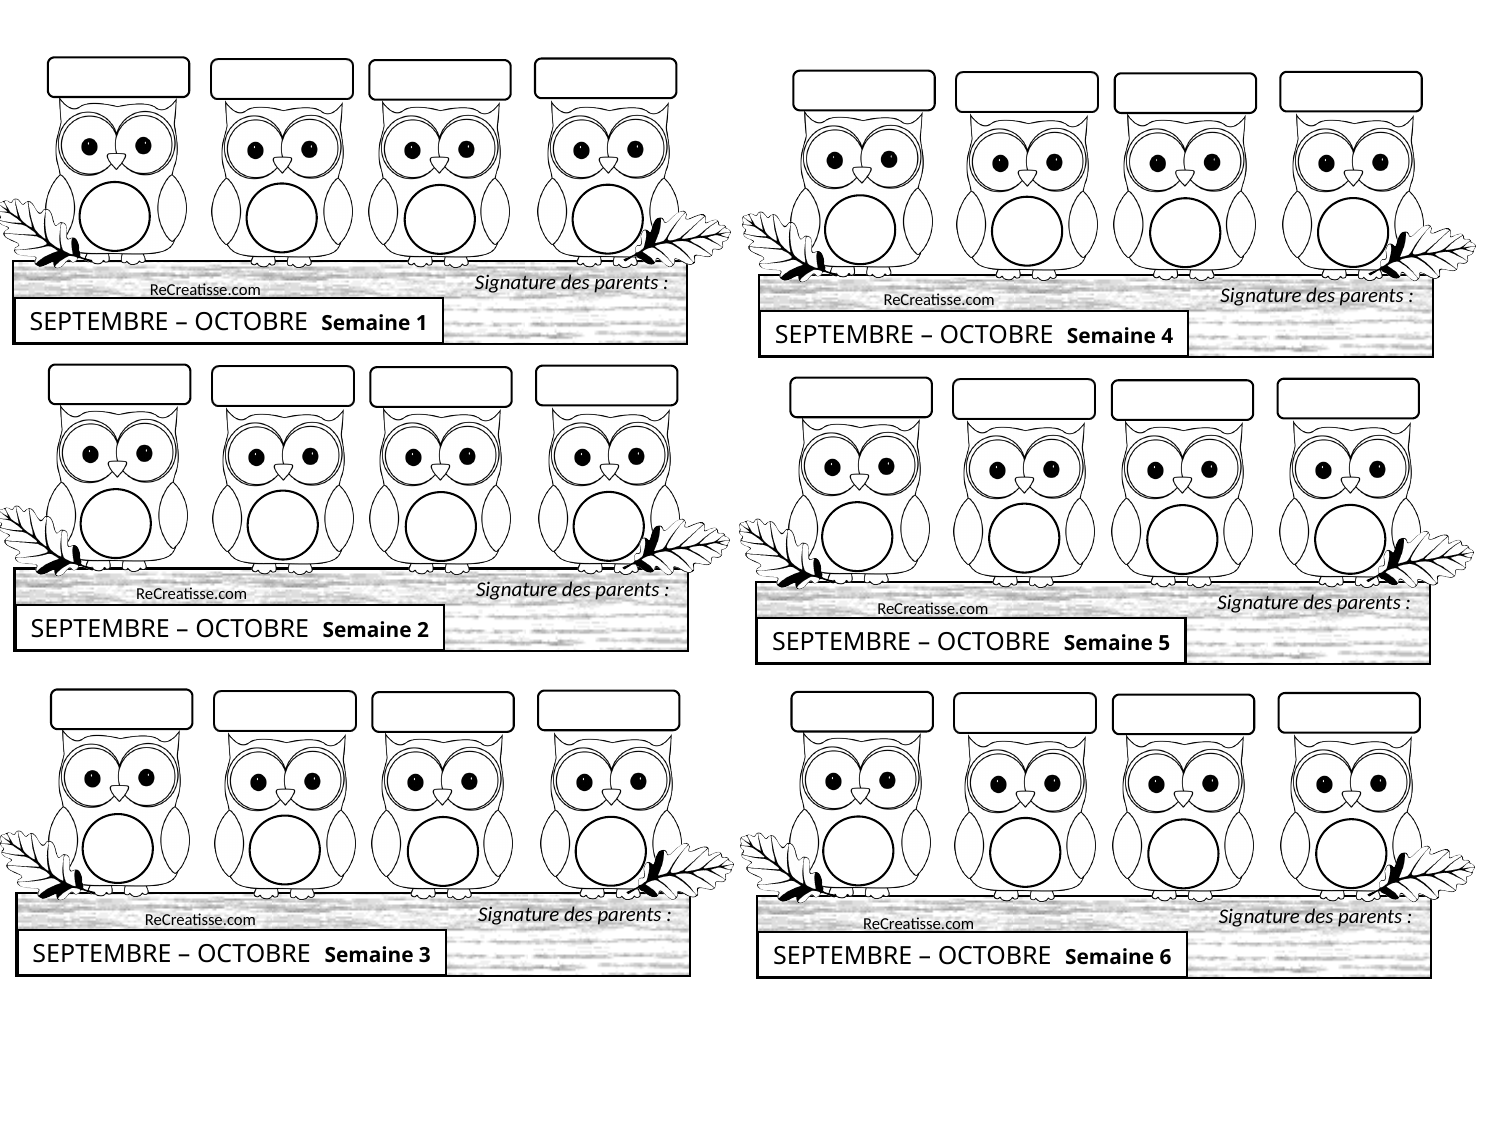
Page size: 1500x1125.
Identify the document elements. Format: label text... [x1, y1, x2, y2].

picture [0, 729, 190, 904]
text_box [1318, 198, 1389, 267]
text_box [534, 58, 677, 99]
text_box [1278, 693, 1420, 733]
picture [540, 731, 931, 939]
text_box Signature des parents : [461, 568, 661, 608]
text_box [405, 492, 476, 561]
text_box [536, 365, 678, 406]
text_box Signature des parents : [1204, 895, 1405, 935]
text_box [756, 582, 1430, 664]
picture [955, 71, 1099, 281]
text_box [246, 183, 317, 253]
text_box ReCreatisse.com [121, 575, 263, 611]
picture [0, 96, 187, 271]
text_box [1280, 71, 1422, 112]
text_box SEPTEMBRE – OCTOBRE Semaine 3 [18, 930, 446, 975]
text_box [829, 816, 894, 886]
text_box ReCreatisse.com [869, 282, 1010, 317]
text_box [48, 364, 191, 405]
picture [952, 378, 1096, 588]
text_box SEPTEMBRE – OCTOBRE Semaine 6 [758, 932, 1187, 977]
picture [369, 407, 511, 575]
text_box [14, 569, 688, 651]
text_box Signature des parents : [1205, 274, 1407, 314]
text_box Signature des parents : [460, 261, 662, 301]
text_box [47, 57, 190, 98]
text_box [759, 275, 1433, 357]
text_box [407, 817, 478, 886]
picture [0, 404, 188, 579]
text_box [372, 692, 514, 732]
picture [1282, 113, 1485, 320]
text_box [1114, 73, 1257, 113]
text_box [990, 817, 1061, 887]
text_box ReCreatisse.com [135, 272, 276, 307]
text_box [249, 815, 320, 885]
picture [953, 693, 1097, 903]
text_box ReCreatisse.com [848, 905, 990, 940]
text_box SEPTEMBRE – OCTOBRE Semaine 5 [757, 618, 1185, 663]
text_box [538, 690, 680, 731]
text_box SEPTEMBRE – OCTOBRE Semaine 2 [16, 605, 444, 650]
text_box [791, 691, 933, 732]
text_box SEPTEMBRE – OCTOBRE Semaine 1 [15, 298, 443, 343]
picture [1112, 734, 1254, 903]
picture [1111, 420, 1253, 588]
text_box [1112, 694, 1255, 735]
picture [1113, 113, 1256, 281]
text_box [1147, 505, 1218, 575]
text_box [757, 896, 1431, 978]
text_box [370, 367, 512, 407]
text_box [13, 261, 687, 344]
picture [213, 690, 357, 900]
text_box [86, 489, 151, 559]
text_box SEPTEMBRE – OCTOBRE Semaine 4 [760, 311, 1188, 356]
text_box [1316, 819, 1387, 889]
text_box [1315, 504, 1386, 574]
text_box Signature des parents : [1203, 581, 1404, 621]
text_box [827, 502, 893, 572]
text_box Signature des parents : [463, 893, 665, 933]
picture [211, 365, 355, 575]
text_box [1277, 378, 1419, 419]
picture [538, 407, 930, 614]
text_box [247, 490, 318, 560]
text_box [1111, 380, 1254, 420]
text_box ReCreatisse.com [130, 901, 272, 936]
picture [368, 100, 510, 268]
text_box [85, 182, 150, 251]
picture [1279, 420, 1483, 627]
text_box [1150, 198, 1221, 268]
text_box [88, 814, 153, 883]
picture [210, 58, 354, 268]
text_box [16, 893, 690, 976]
text_box [572, 184, 643, 254]
text_box [575, 816, 646, 886]
text_box [1148, 819, 1219, 889]
text_box [369, 60, 511, 100]
text_box [793, 70, 935, 111]
text_box [989, 503, 1060, 573]
text_box [830, 195, 896, 265]
text_box ReCreatisse.com [862, 591, 1004, 626]
text_box [51, 689, 193, 730]
text_box [573, 491, 644, 561]
text_box [404, 184, 475, 254]
picture [1280, 734, 1484, 941]
picture [371, 732, 513, 900]
picture [537, 100, 933, 306]
text_box [992, 196, 1063, 266]
text_box [790, 377, 932, 418]
